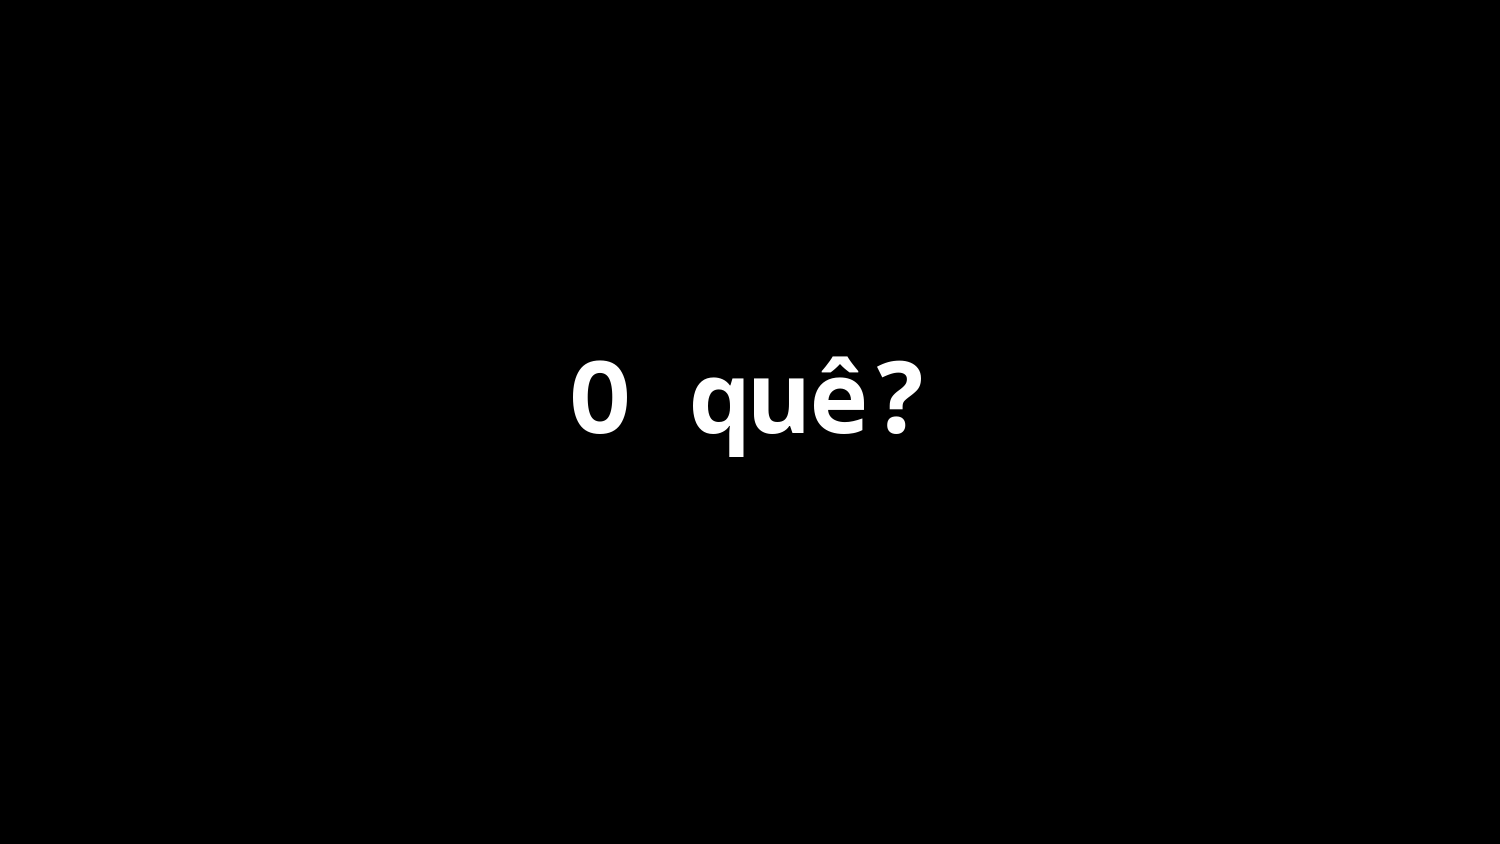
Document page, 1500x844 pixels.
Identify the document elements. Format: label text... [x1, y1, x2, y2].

title O quê? [51, 374, 1449, 469]
